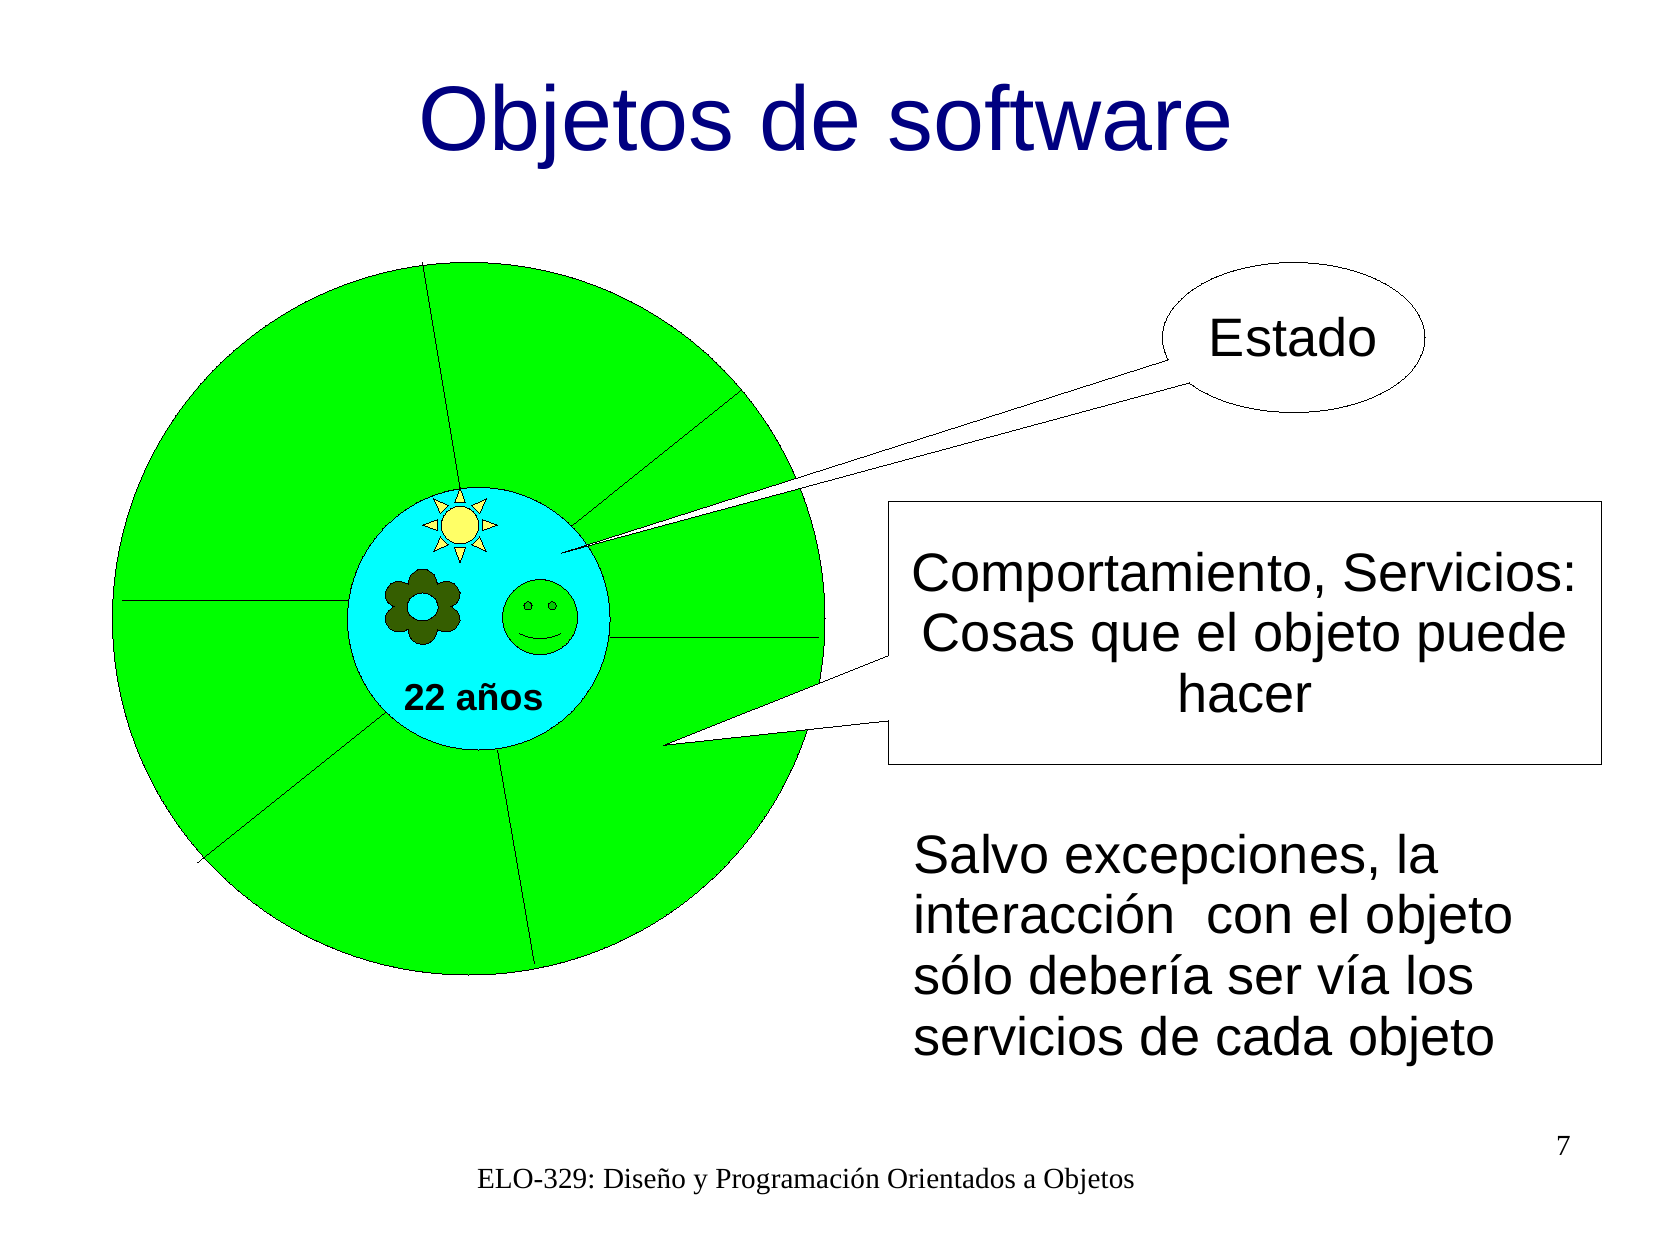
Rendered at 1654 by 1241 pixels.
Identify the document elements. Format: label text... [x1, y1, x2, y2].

text_box Comportamiento, Servicios: Cosas que el objeto puede hacer [663, 501, 1602, 765]
text_box 22 años [389, 668, 577, 732]
title Objetos de software [82, 49, 1571, 188]
text_box Estado [561, 262, 1426, 554]
text_box Salvo excepciones, la interacción con el objeto sólo debería ser vía los servicios de cada objeto [899, 817, 1537, 1101]
text_box [112, 262, 826, 976]
